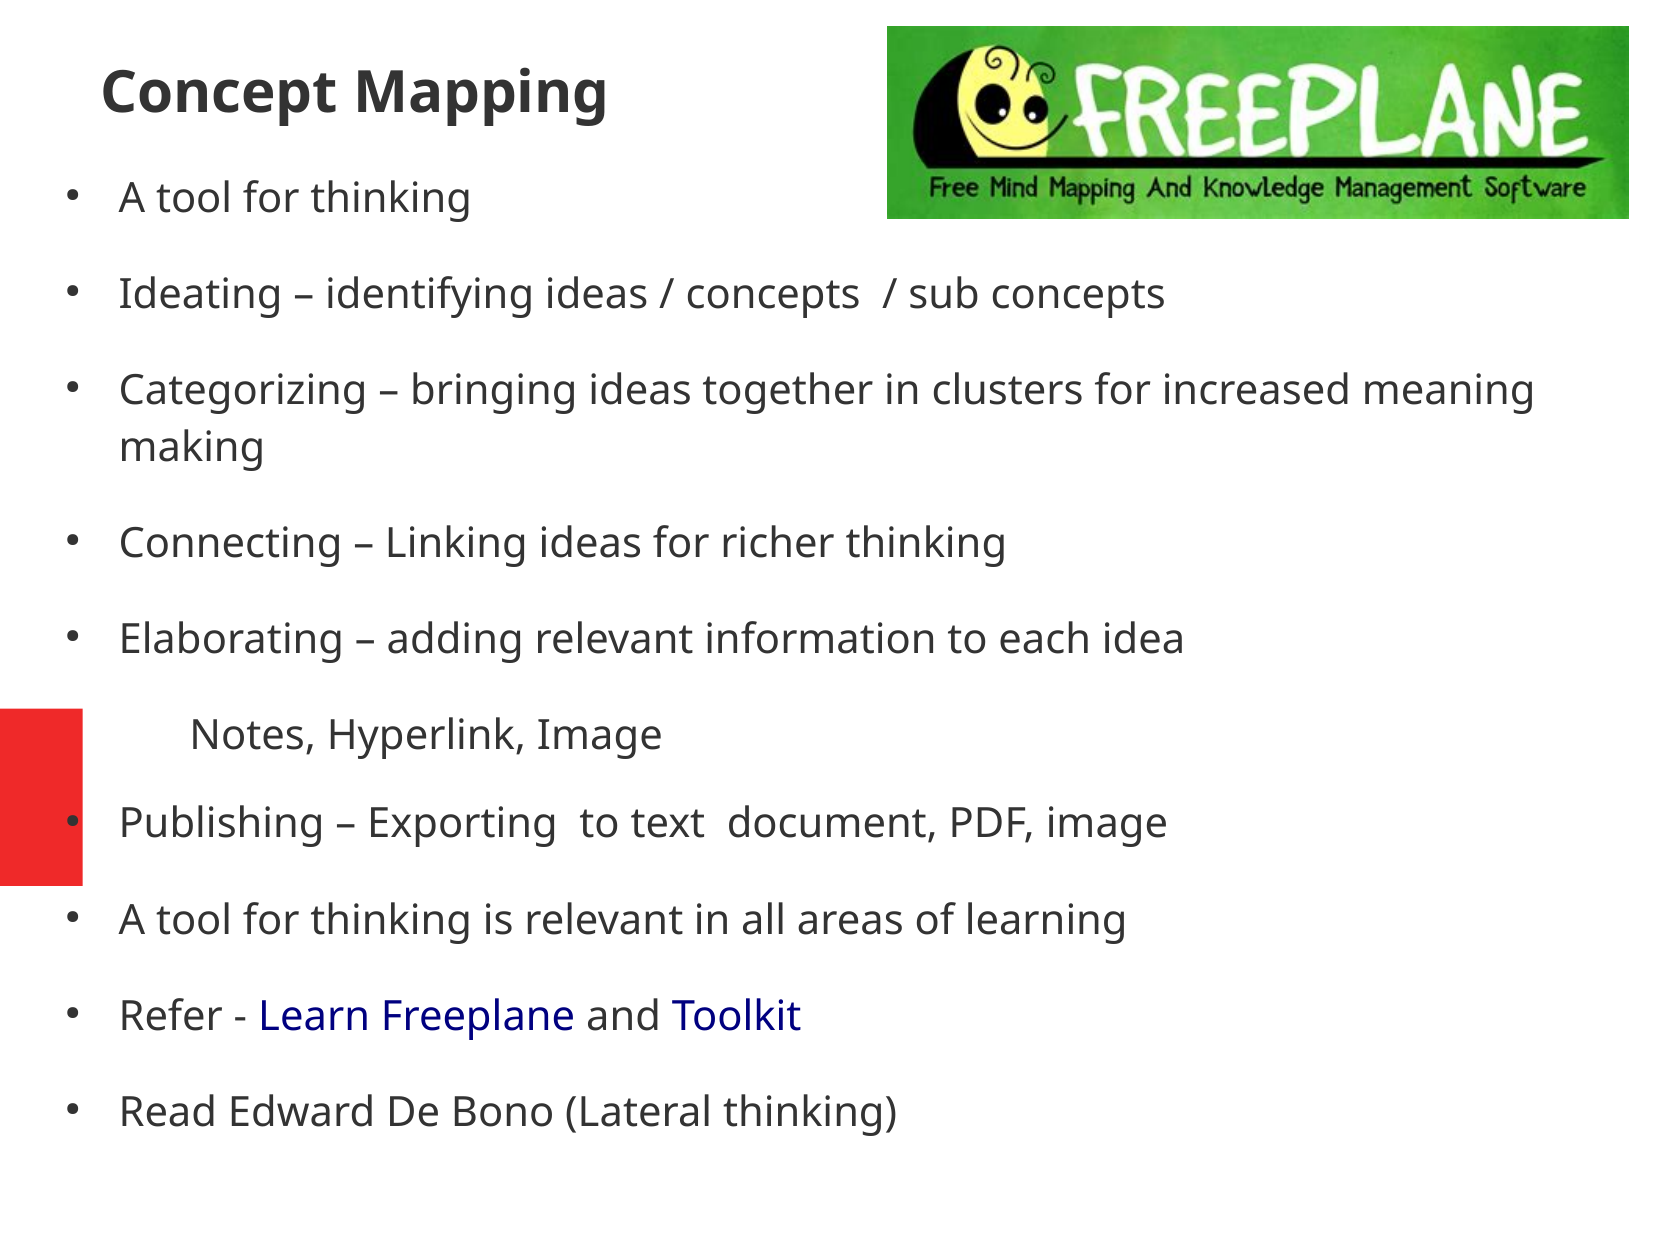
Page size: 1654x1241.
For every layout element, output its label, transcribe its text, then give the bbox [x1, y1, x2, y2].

list A tool for thinking Ideating – identifying ideas / concepts / sub concepts Categorizing – bringing ideas together in clusters for increased meaning making Connecting – Linking ideas for richer thinking Elaborating – adding relevant information to each idea Notes, Hyperlink, Image Publishing – Exporting to text document, PDF, image A tool for thinking is relevant in all areas of learning Refer - Learn Freeplane and Toolkit Read Edward De Bono (Lateral thinking) [47, 167, 1631, 1210]
picture [887, 26, 1629, 219]
title Concept Mapping [100, 11, 1506, 167]
